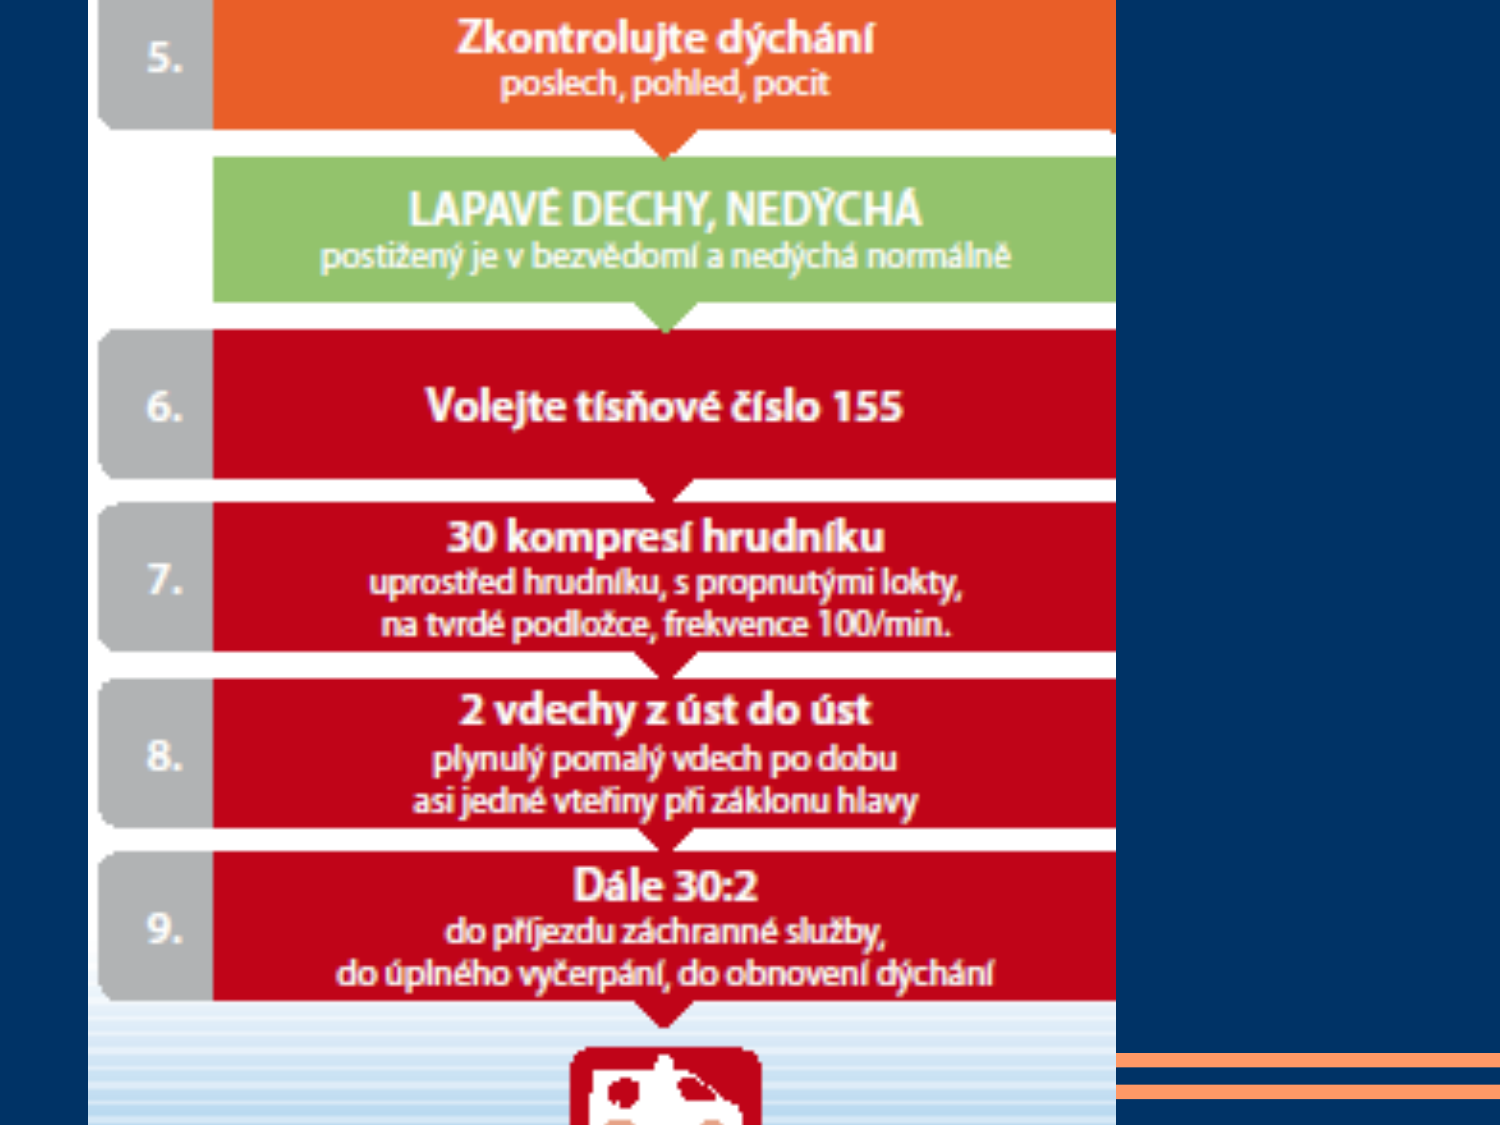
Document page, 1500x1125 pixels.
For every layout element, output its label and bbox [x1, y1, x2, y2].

picture [88, 0, 1116, 1125]
